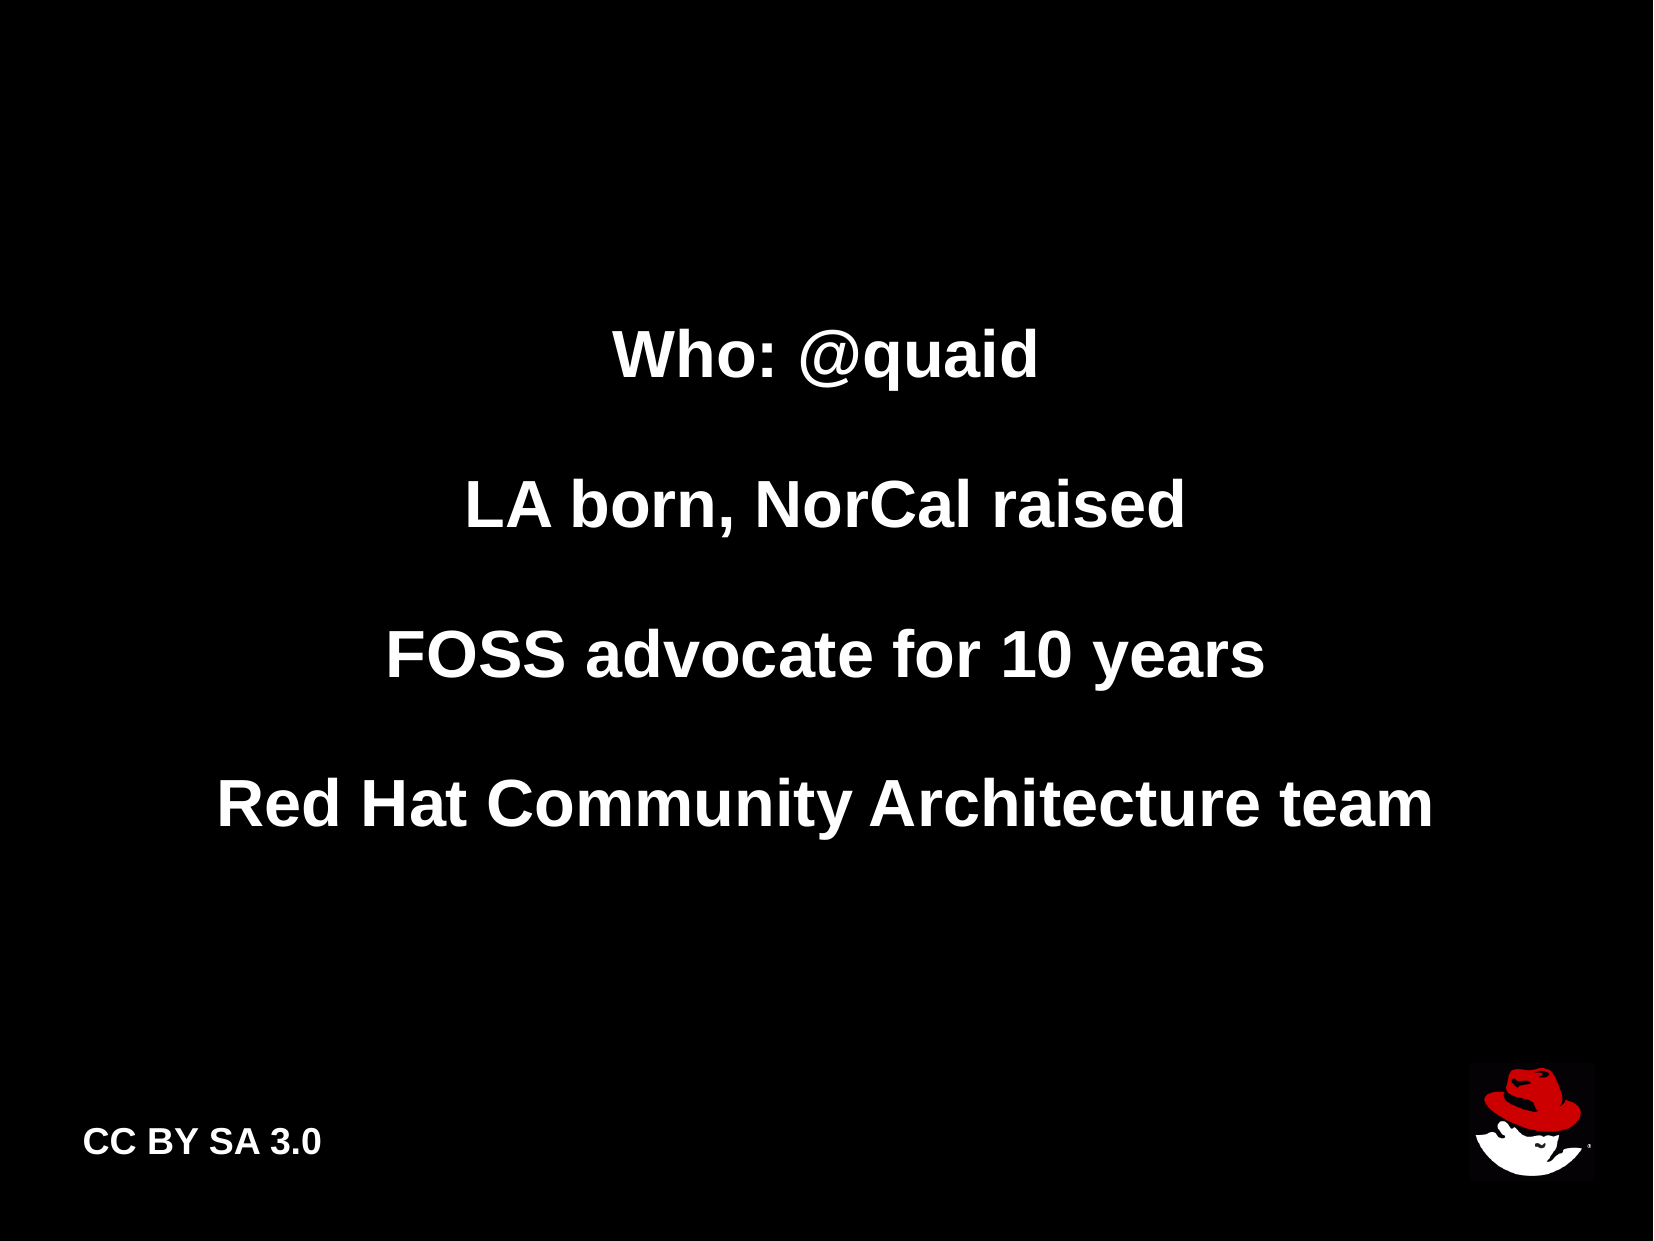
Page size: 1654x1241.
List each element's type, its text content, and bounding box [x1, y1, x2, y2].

subtitle Who: @quaid LA born, NorCal raised FOSS advocate for 10 years Red Hat Community Architecture team [82, 49, 1571, 1109]
text_box CC BY SA 3.0 [82, 1109, 1571, 1174]
picture [1470, 1063, 1594, 1182]
